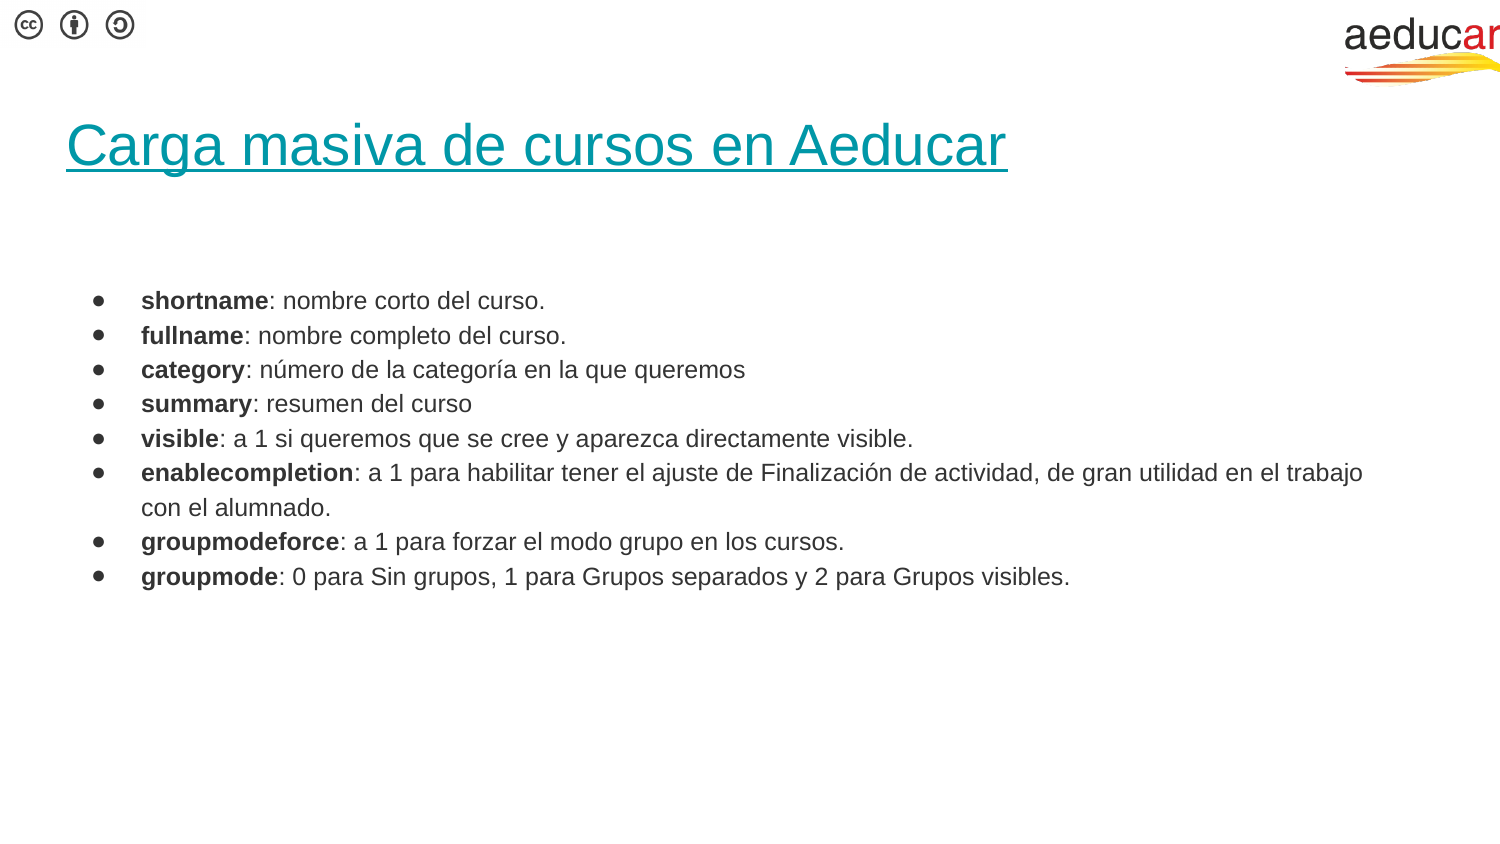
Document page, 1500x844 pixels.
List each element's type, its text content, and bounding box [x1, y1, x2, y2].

text_box shortname: nombre corto del curso. fullname: nombre completo del curso. category: número de la categoría en la que queremos summary: resumen del curso visible: a 1 si queremos que se cree y aparezca directamente visible. enablecompletion: a 1 para habilitar tener el ajuste de Finalización de actividad, de gran utilidad en el trabajo con el alumnado. groupmodeforce: a 1 para forzar el modo grupo en los cursos. groupmode: 0 para Sin grupos, 1 para Grupos separados y 2 para Grupos visibles. [51, 265, 1402, 656]
title Carga masiva de cursos en Aeducar [51, 92, 1428, 201]
picture [0, 0, 146, 48]
picture [1344, 0, 1500, 104]
